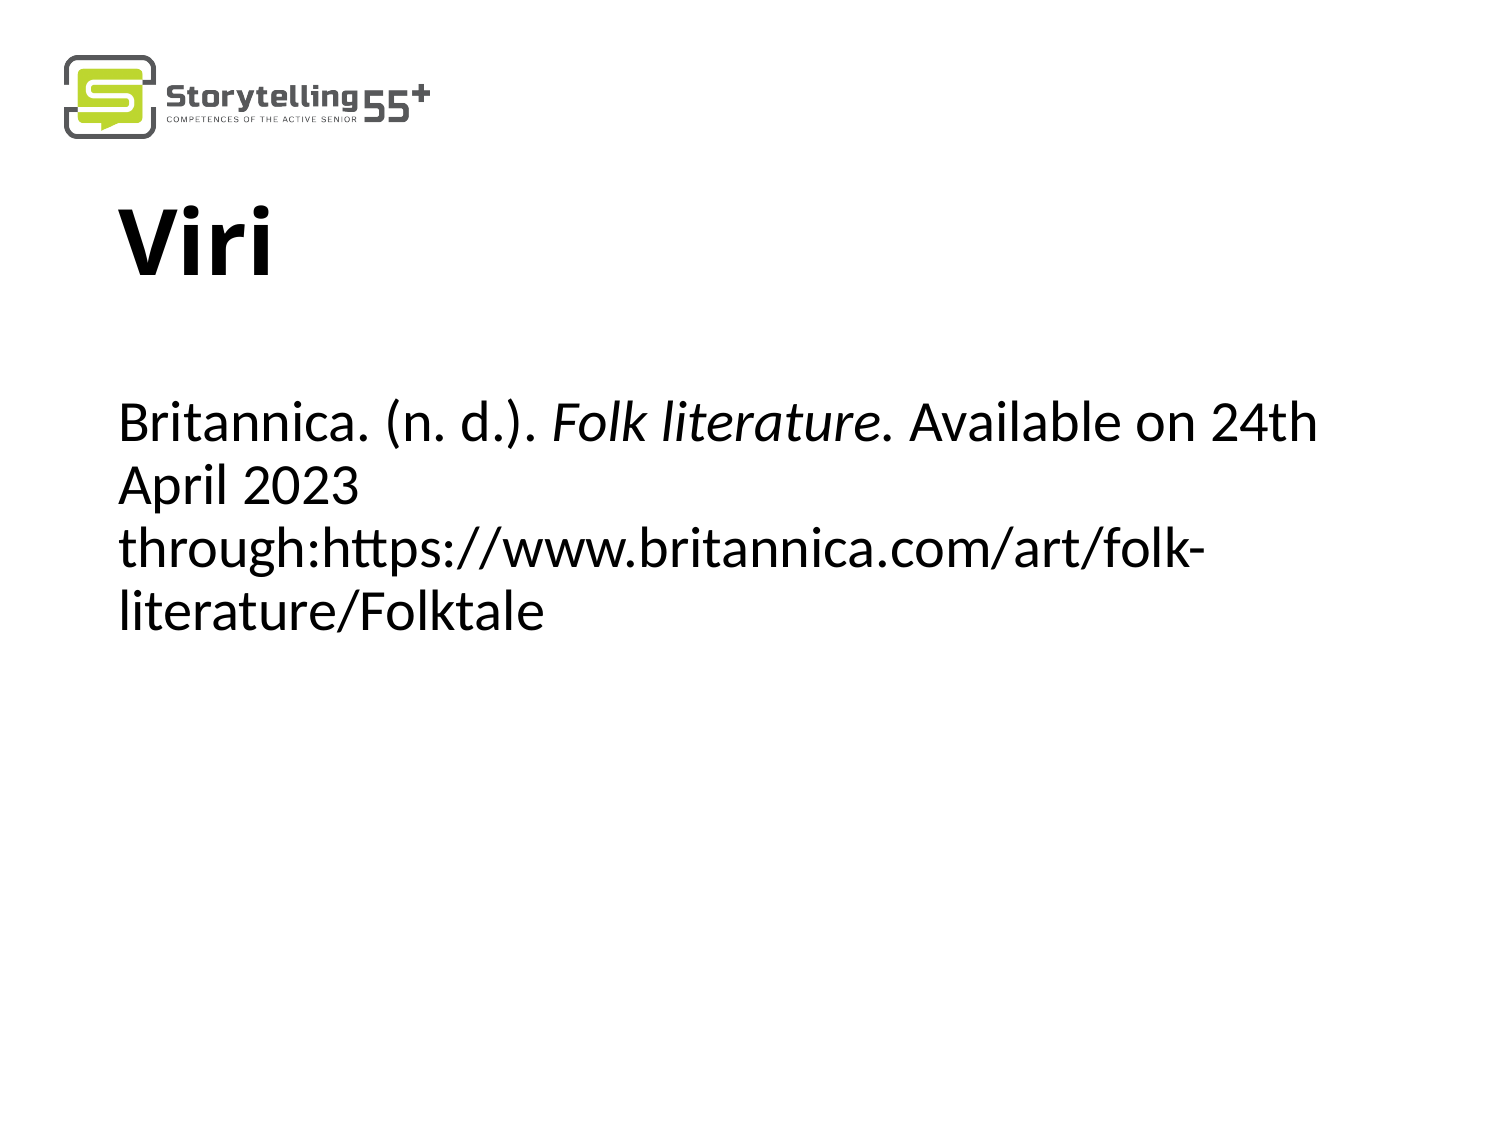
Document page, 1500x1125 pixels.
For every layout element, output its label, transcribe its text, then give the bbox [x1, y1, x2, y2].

list Britannica. (n. d.). Folk literature. Available on 24th April 2023 through:https://www.britannica.com/art/folk-literature/Folktale [103, 384, 1397, 1014]
title Viri [103, 138, 1397, 353]
picture [64, 55, 430, 139]
